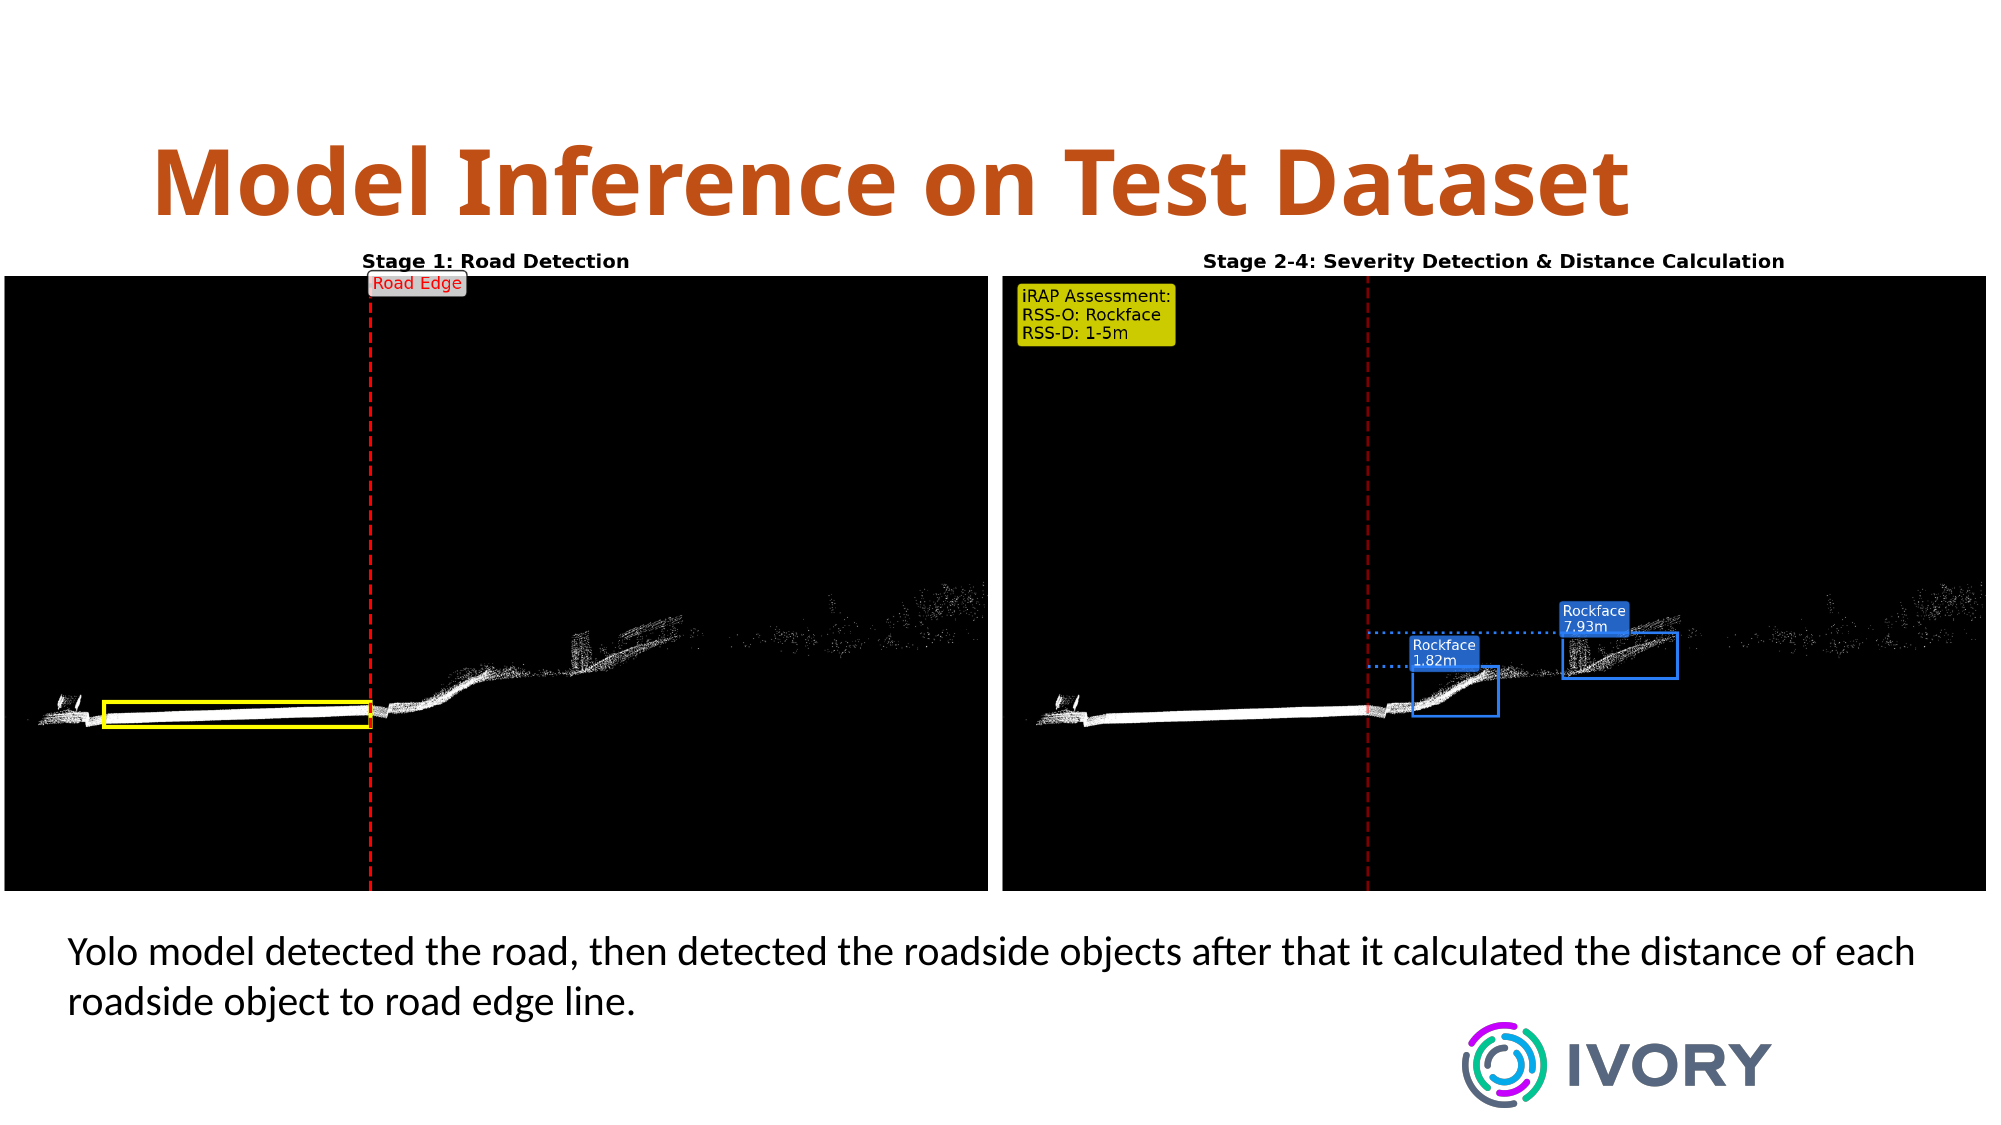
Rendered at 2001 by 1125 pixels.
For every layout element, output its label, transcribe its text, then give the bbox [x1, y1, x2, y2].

text_box Model Inference on Test Dataset [135, 116, 1780, 243]
picture [0, 243, 1995, 901]
text_box Yolo model detected the road, then detected the roadside objects after that it calculated the distance of each roadside object to road edge line. [68, 924, 1968, 1010]
